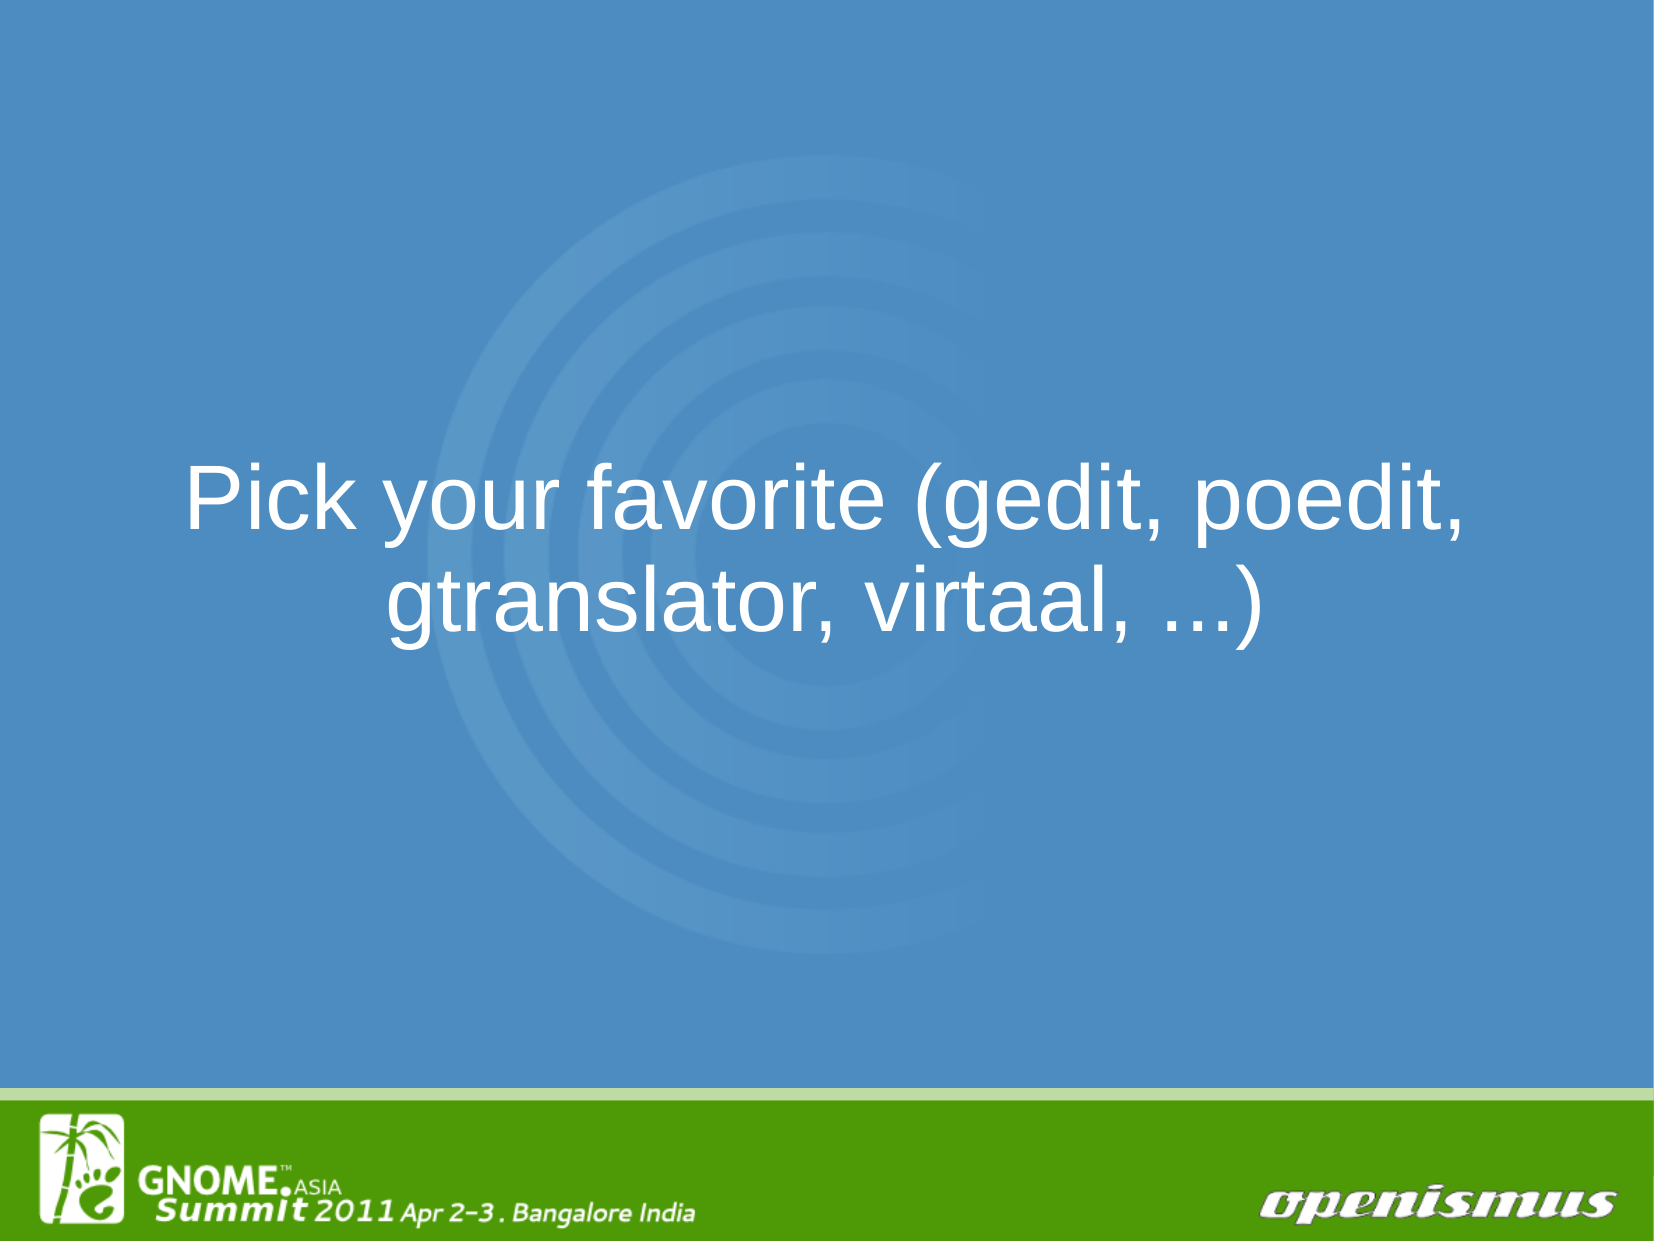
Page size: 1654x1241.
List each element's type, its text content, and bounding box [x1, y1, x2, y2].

picture [0, 0, 1654, 1241]
title Pick your favorite (gedit, poedit, gtranslator, virtaal, ...) [82, 445, 1571, 653]
